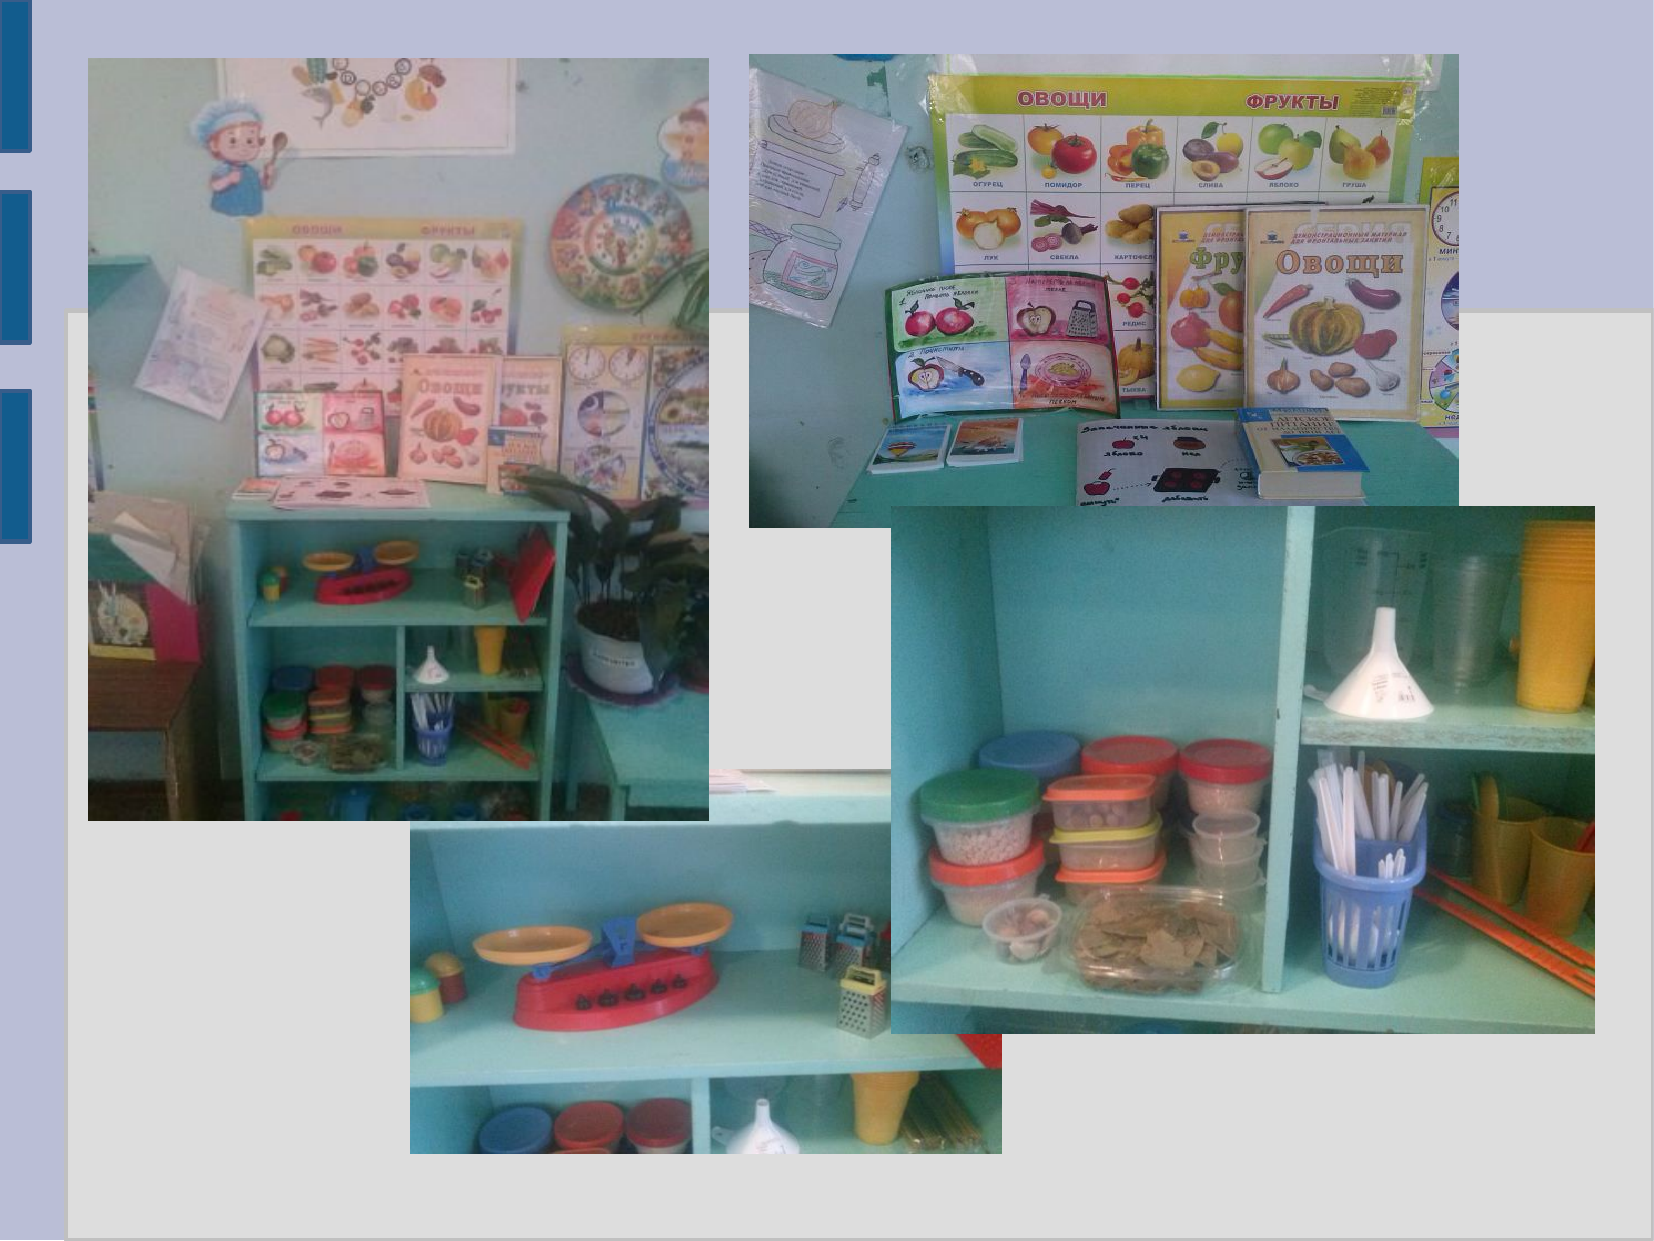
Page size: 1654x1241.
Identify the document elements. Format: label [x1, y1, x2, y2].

picture [88, 54, 1595, 1154]
